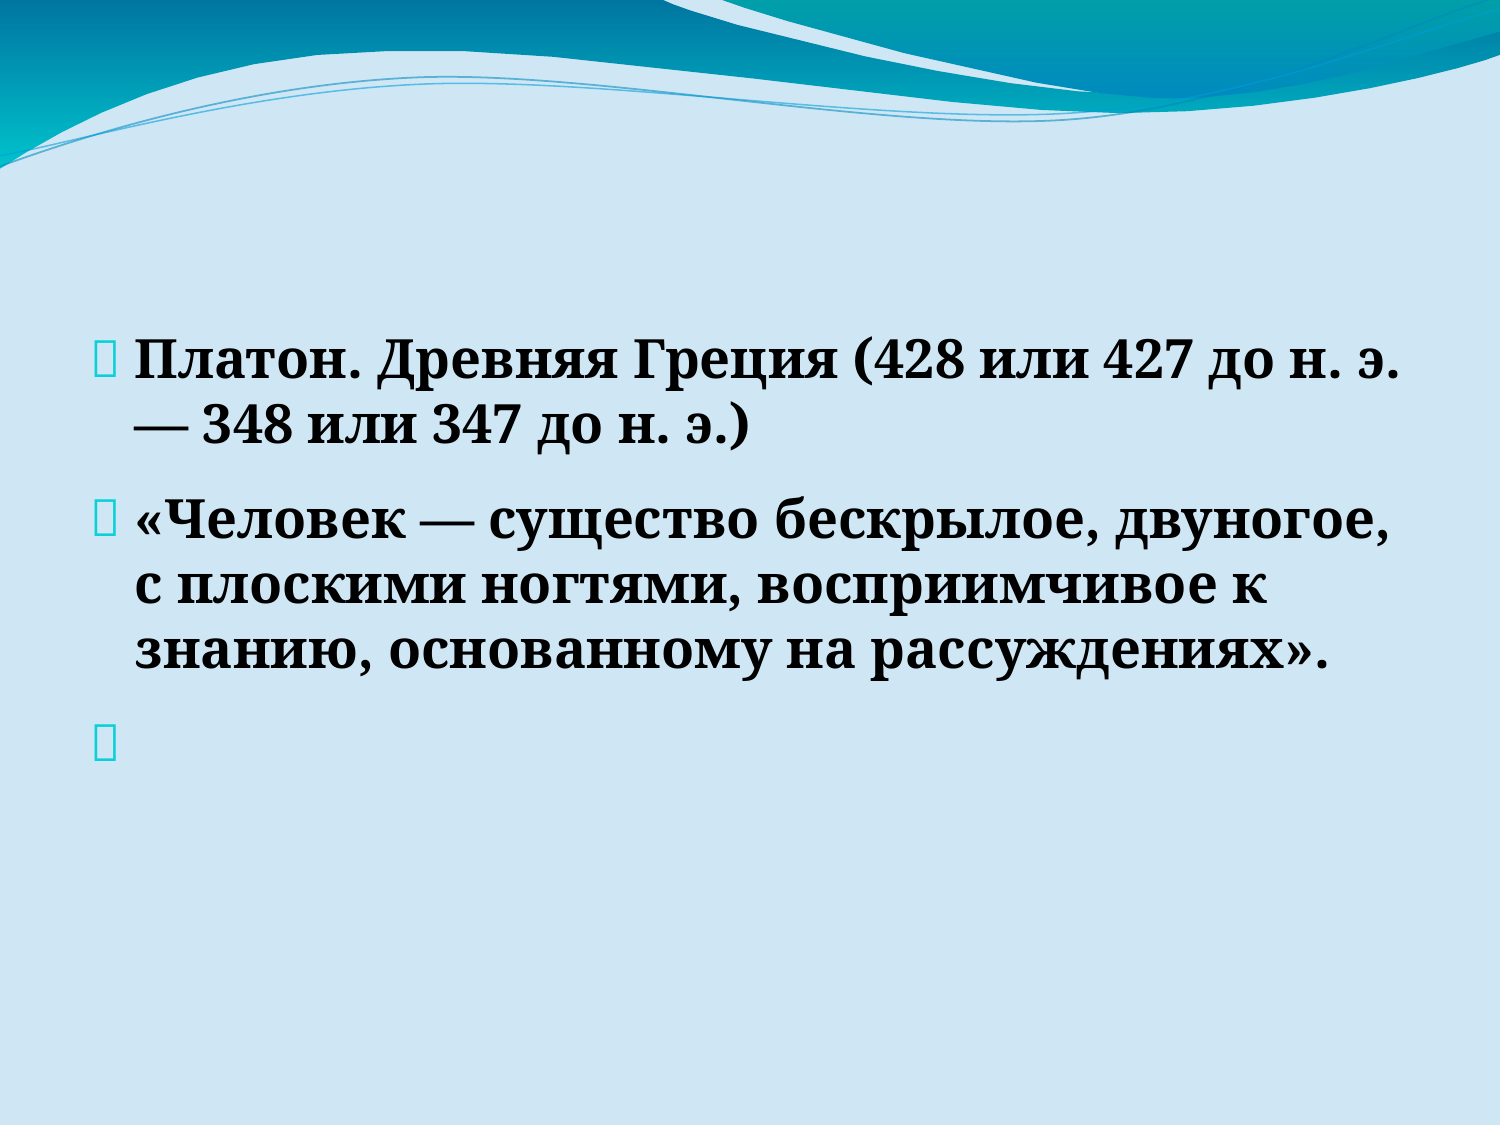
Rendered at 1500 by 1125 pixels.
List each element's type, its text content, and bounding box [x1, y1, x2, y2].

list Платон. Древняя Греция (428 или 427 до н. э. — 348 или 347 до н. э.) «Человек — существо бескрылое, двуногое, с плоскими ногтями, восприимчивое к знанию, основанному на рассуждениях». [75, 317, 1425, 1038]
title [75, 115, 1425, 303]
